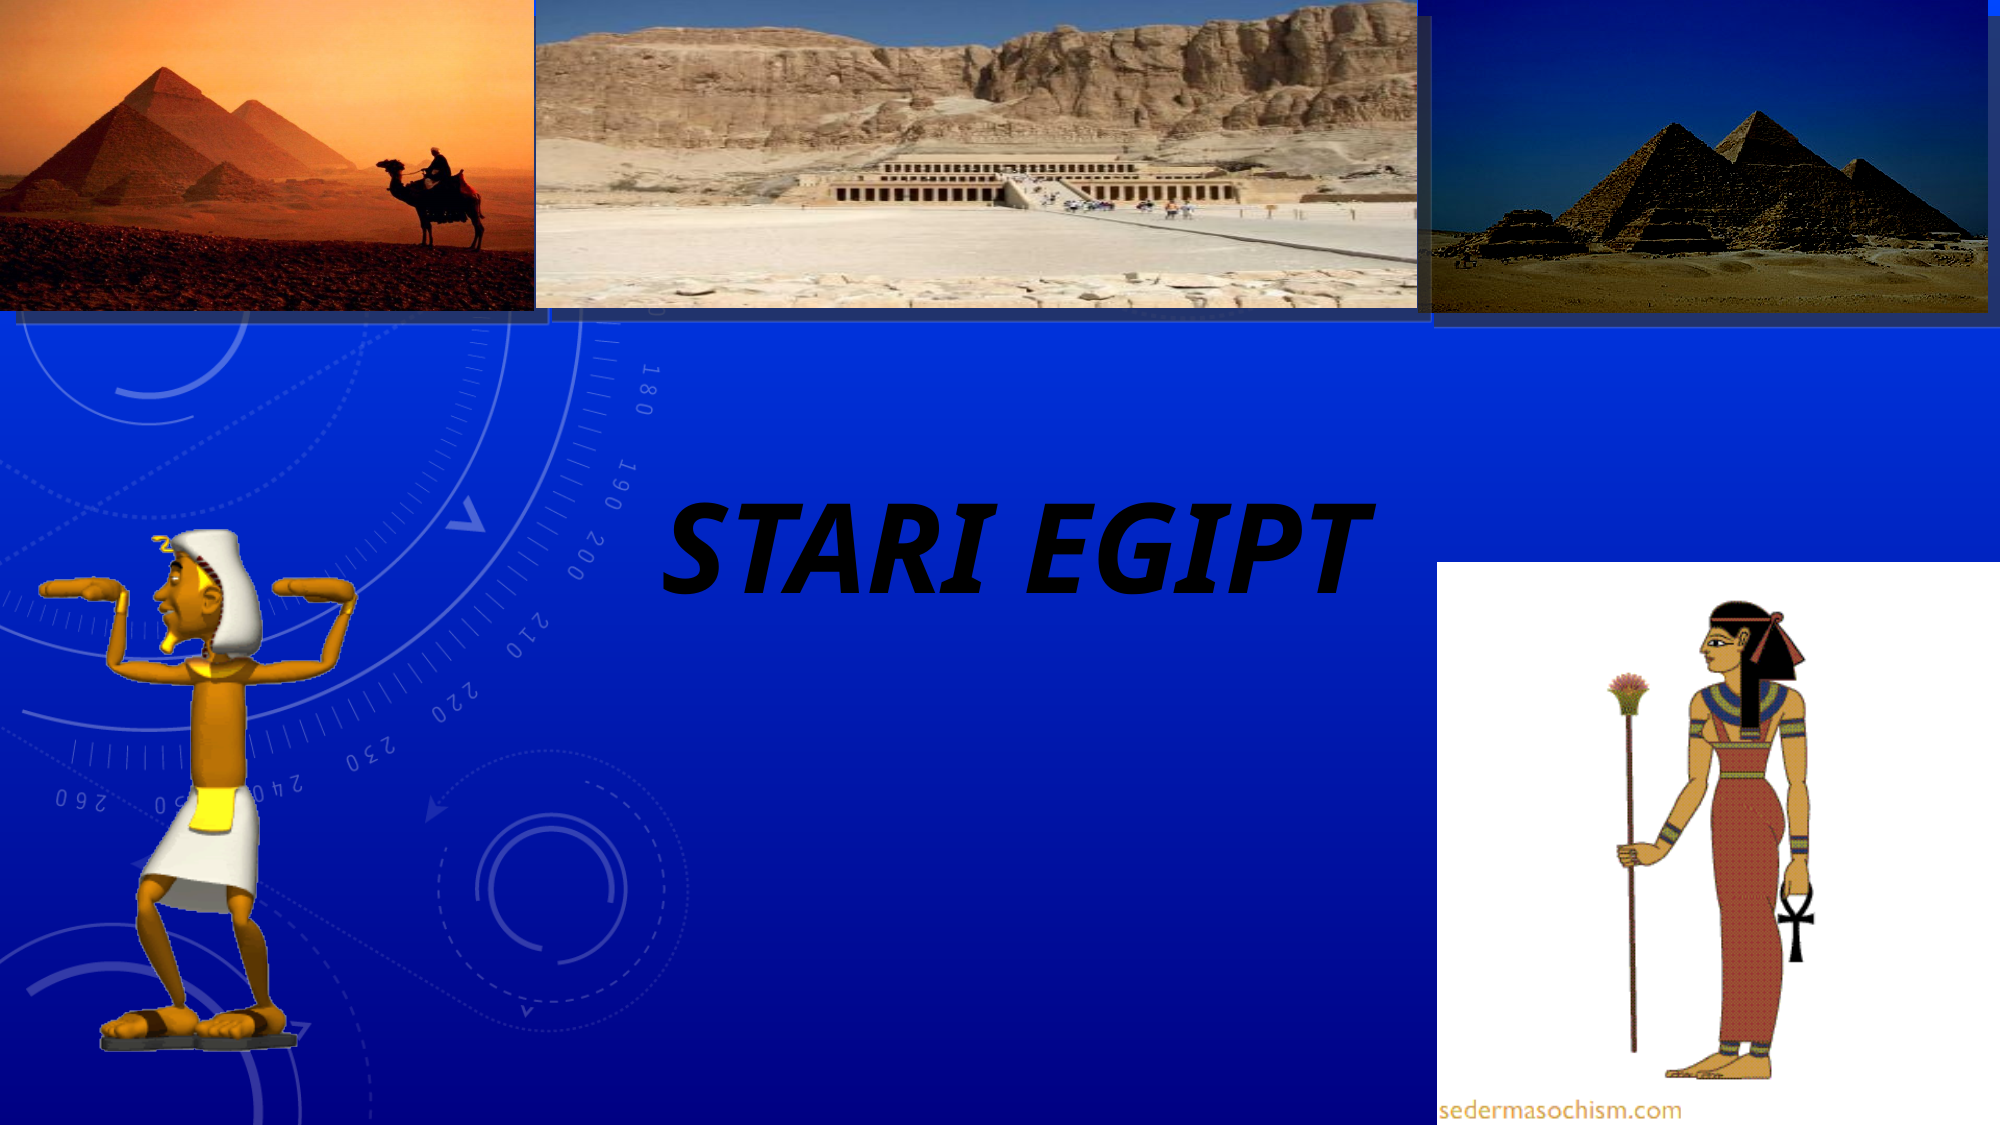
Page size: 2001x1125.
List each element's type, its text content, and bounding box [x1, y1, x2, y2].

picture [0, 0, 2000, 1125]
title Stari egipt [396, 386, 1384, 626]
